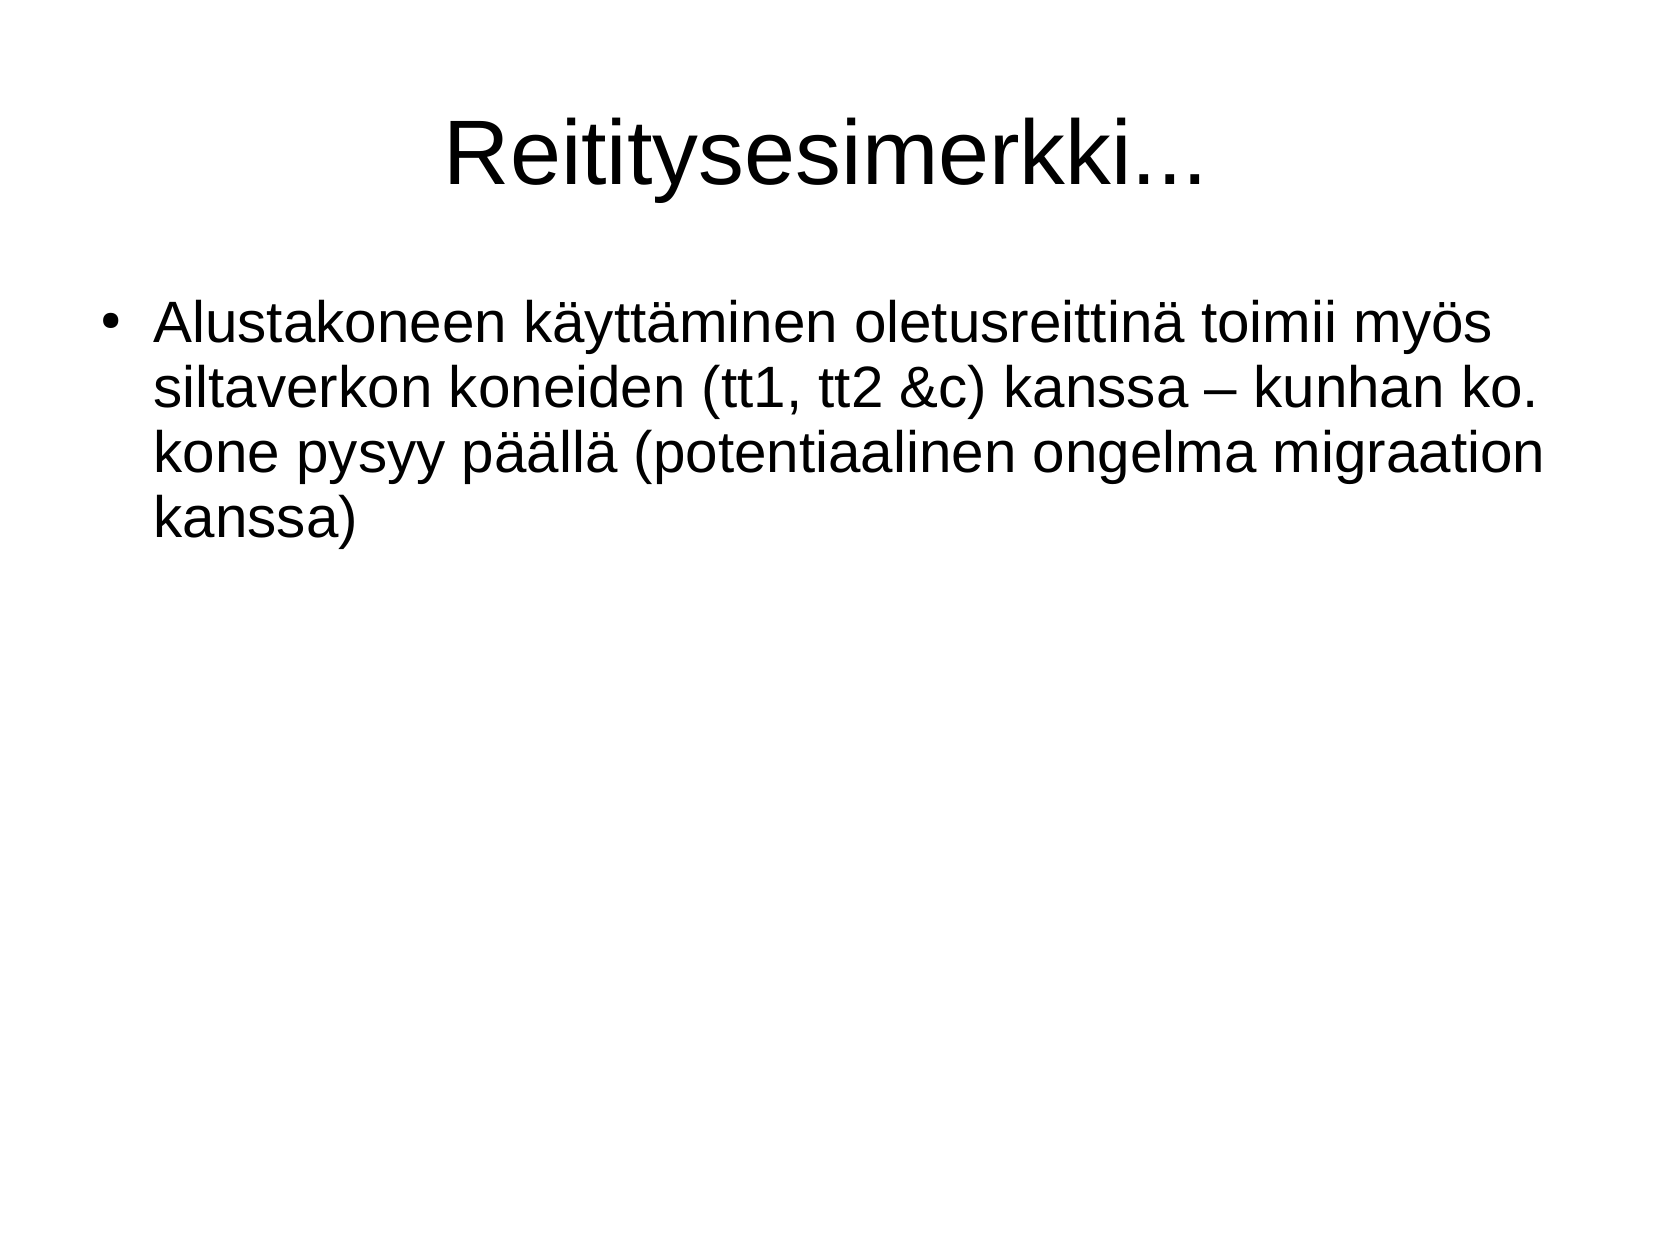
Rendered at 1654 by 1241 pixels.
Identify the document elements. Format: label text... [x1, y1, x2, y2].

title Reititysesimerkki... [82, 49, 1571, 257]
list Alustakoneen käyttäminen oletusreittinä toimii myös siltaverkon koneiden (tt1, tt2 &c) kanssa – kunhan ko. kone pysyy päällä (potentiaalinen ongelma migraation kanssa) [82, 290, 1571, 1010]
